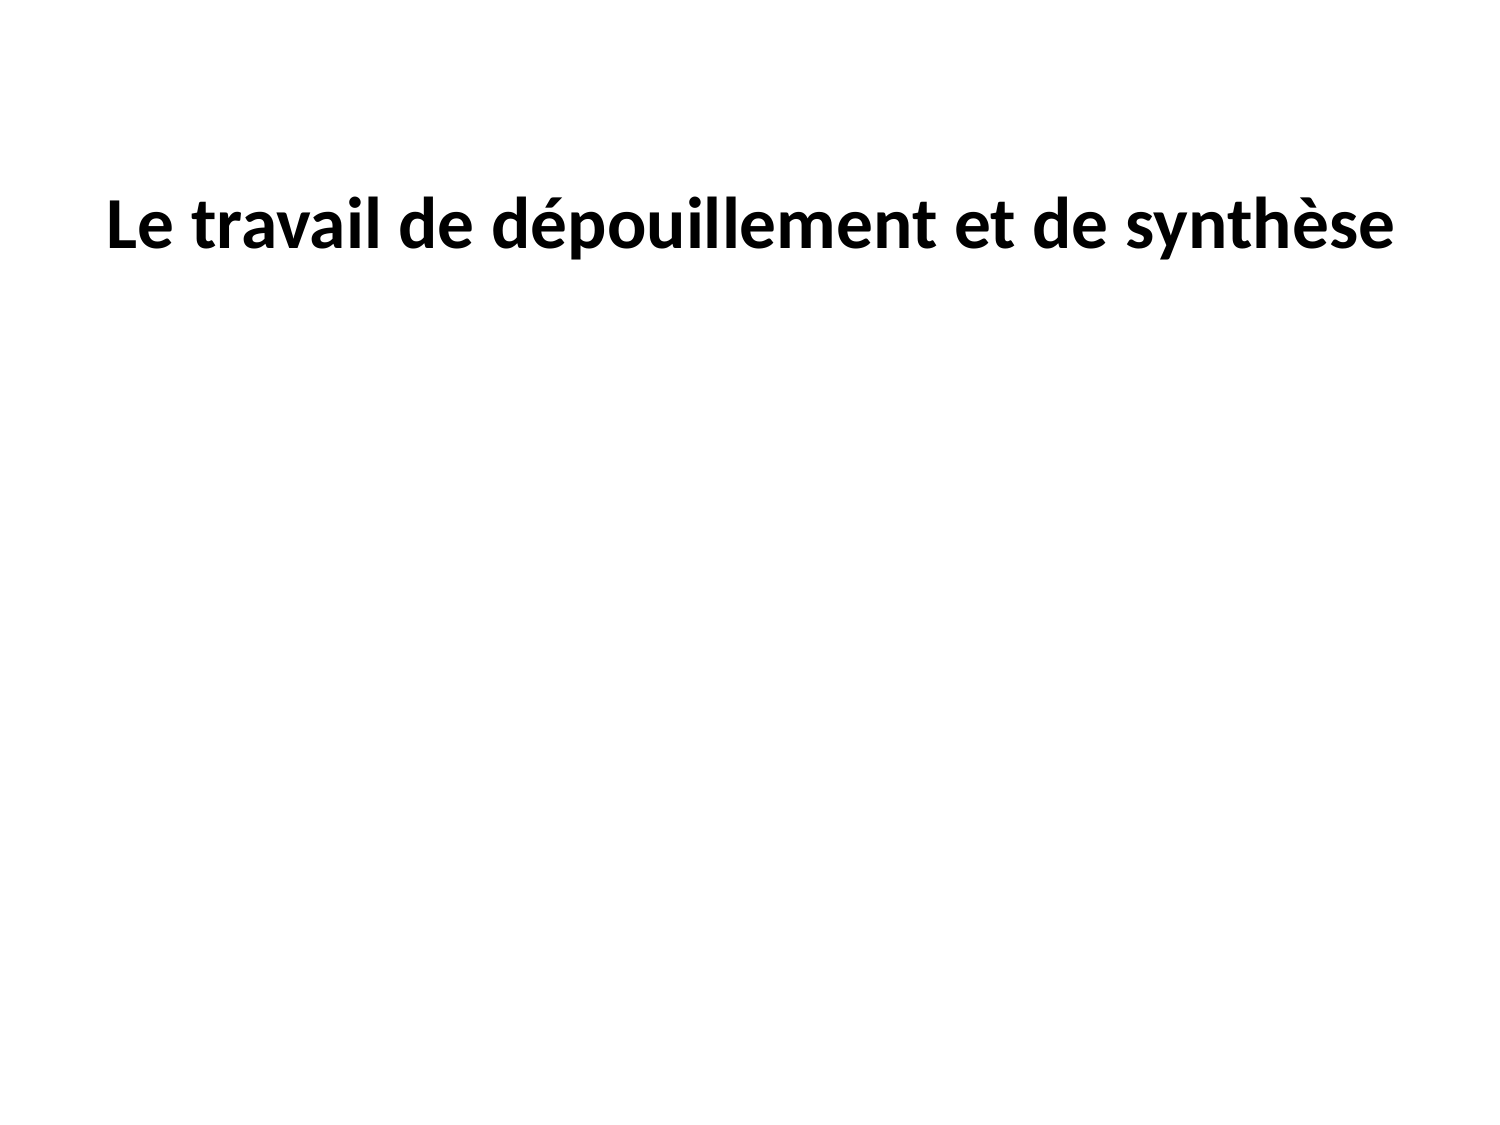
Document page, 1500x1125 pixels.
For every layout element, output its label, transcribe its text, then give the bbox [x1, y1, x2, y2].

title Le travail de dépouillement et de synthèse [76, 125, 1427, 313]
